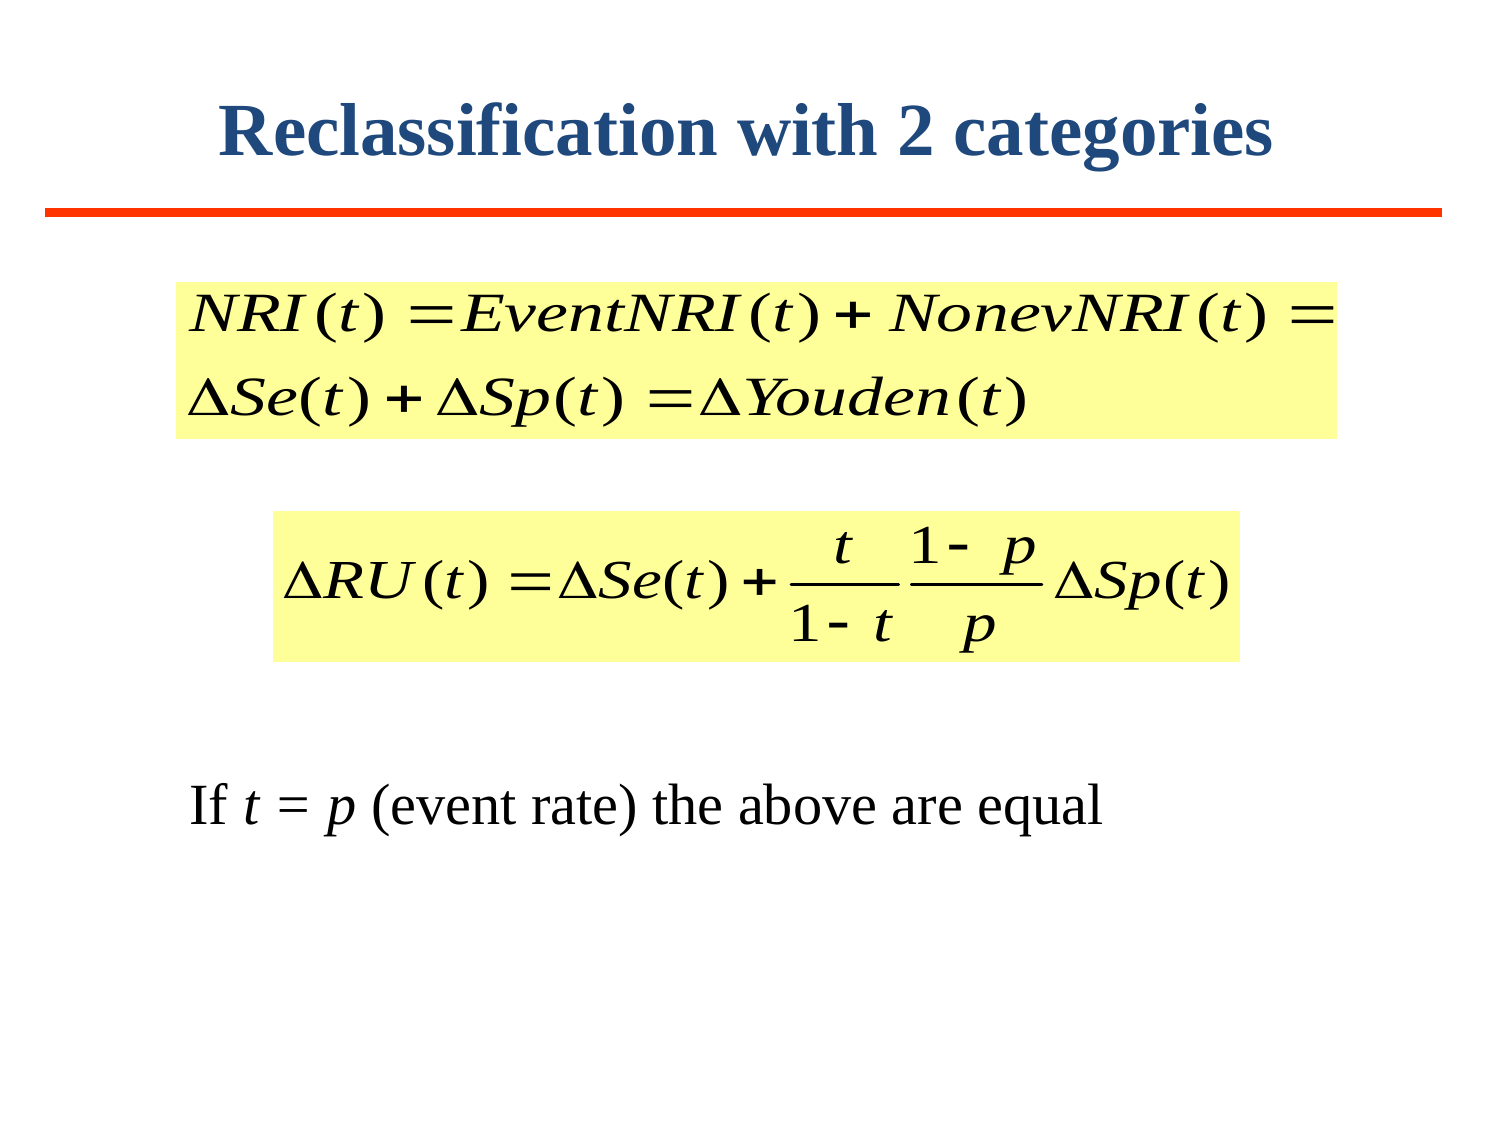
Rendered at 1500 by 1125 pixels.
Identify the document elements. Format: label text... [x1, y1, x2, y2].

text_box Reclassification with 2 categories [99, 37, 1413, 208]
text_box If t = p (event rate) the above are equal [174, 737, 1338, 844]
chart [175, 281, 1337, 439]
chart [272, 510, 1240, 663]
